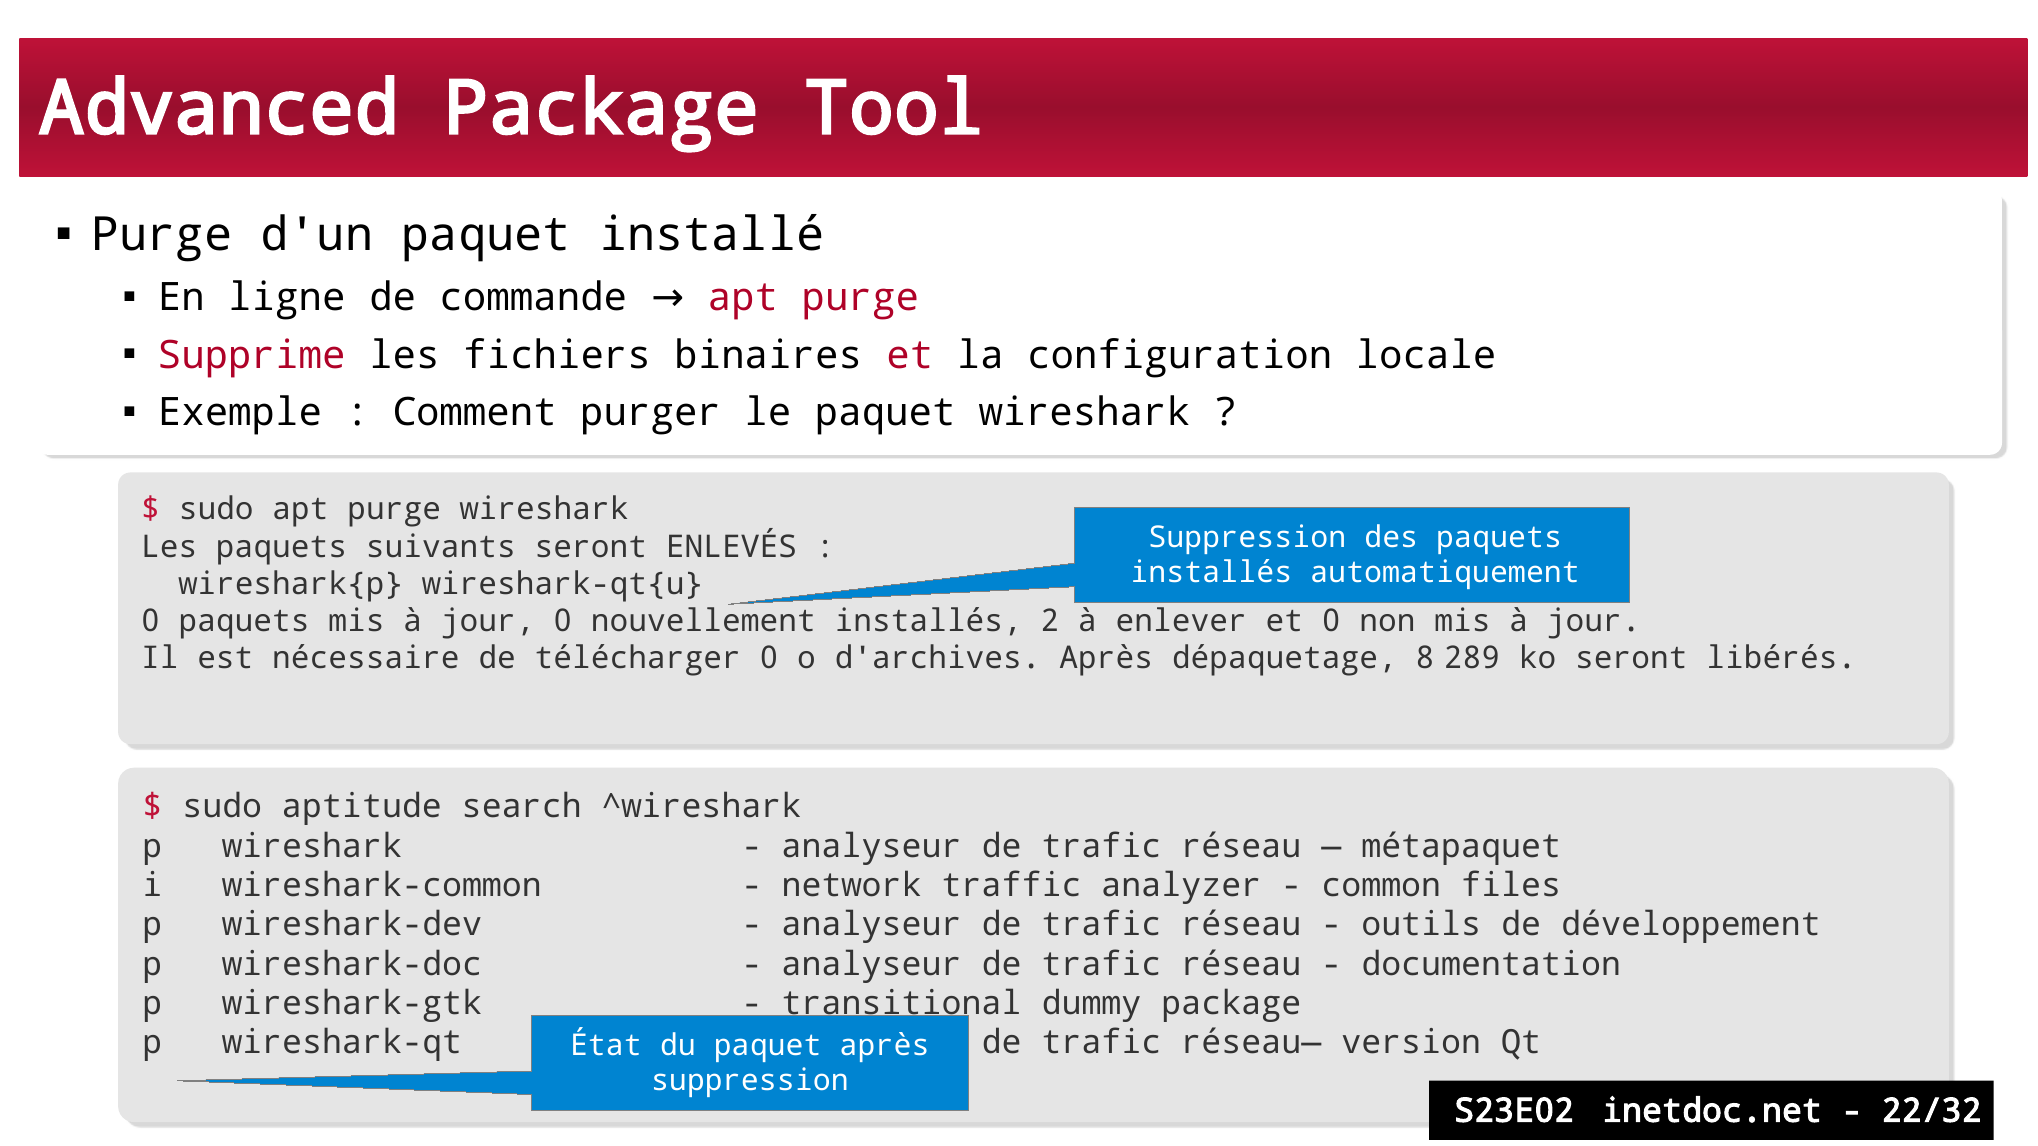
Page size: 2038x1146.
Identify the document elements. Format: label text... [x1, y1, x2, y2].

text_box $ sudo aptitude search ^wireshark p wireshark - analyseur de trafic réseau — métapaquet i wireshark-common - network traffic analyzer - common files p wireshark-dev - analyseur de trafic réseau - outils de développement p wireshark-doc - analyseur de trafic réseau - documentation p wireshark-gtk - transitional dummy package p wireshark-qt - analyseur de trafic réseau— version Qt [118, 767, 1949, 1123]
text_box État du paquet après suppression [177, 1015, 969, 1111]
text_box S23E02 inetdoc.net - <numéro>/32 [1429, 1080, 1994, 1140]
text_box Purge d'un paquet installé En ligne de commande → apt purge Supprime les fichiers binaires et la configuration locale Exemple : Comment purger le paquet wireshark ? [35, 188, 2003, 455]
text_box Suppression des paquets installés automatiquement [728, 507, 1630, 605]
text_box $ sudo apt purge wireshark Les paquets suivants seront ENLEVÉS : wireshark{p} wireshark-qt{u} 0 paquets mis à jour, 0 nouvellement installés, 2 à enlever et 0 non mis à jour. Il est nécessaire de télécharger 0 o d'archives. Après dépaquetage, 8 289 ko seront libérés. [118, 472, 1949, 745]
text_box Advanced Package Tool [19, 38, 2028, 177]
